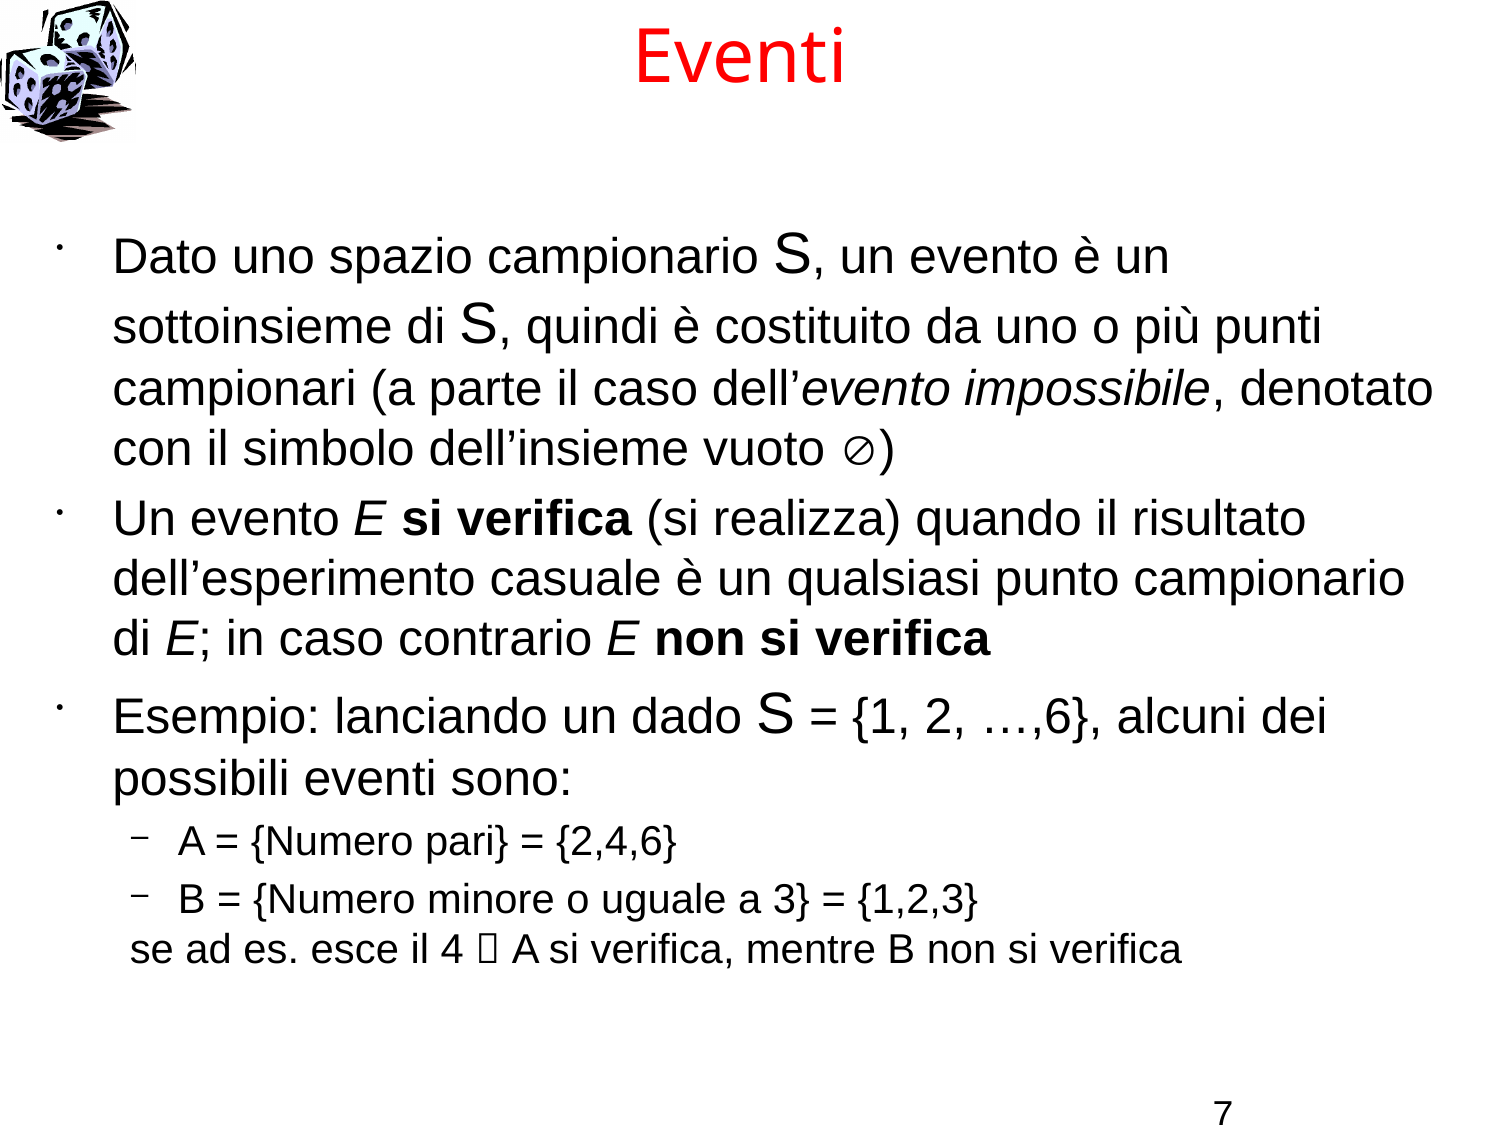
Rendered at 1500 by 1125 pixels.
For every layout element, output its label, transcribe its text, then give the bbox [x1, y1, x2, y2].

picture [0, 0, 112, 143]
title Eventi [112, 0, 1388, 188]
list Dato uno spazio campionario S, un evento è un sottoinsieme di S, quindi è costituito da uno o più punti campionari (a parte il caso dell’evento impossibile, denotato con il simbolo dell’insieme vuoto ) Un evento E si verifica (si realizza) quando il risultato dell’esperimento casuale è un qualsiasi punto campionario di E; in caso contrario E non si verifica Esempio: lanciando un dado S = {1, 2, …,6}, alcuni dei possibili eventi sono: A = {Numero pari} = {2,4,6} B = {Numero minore o uguale a 3} = {1,2,3} se ad es. esce il 4  A si verifica, mentre B non si verifica [41, 208, 1467, 1071]
slide_number <numero> [1187, 1082, 1500, 1125]
